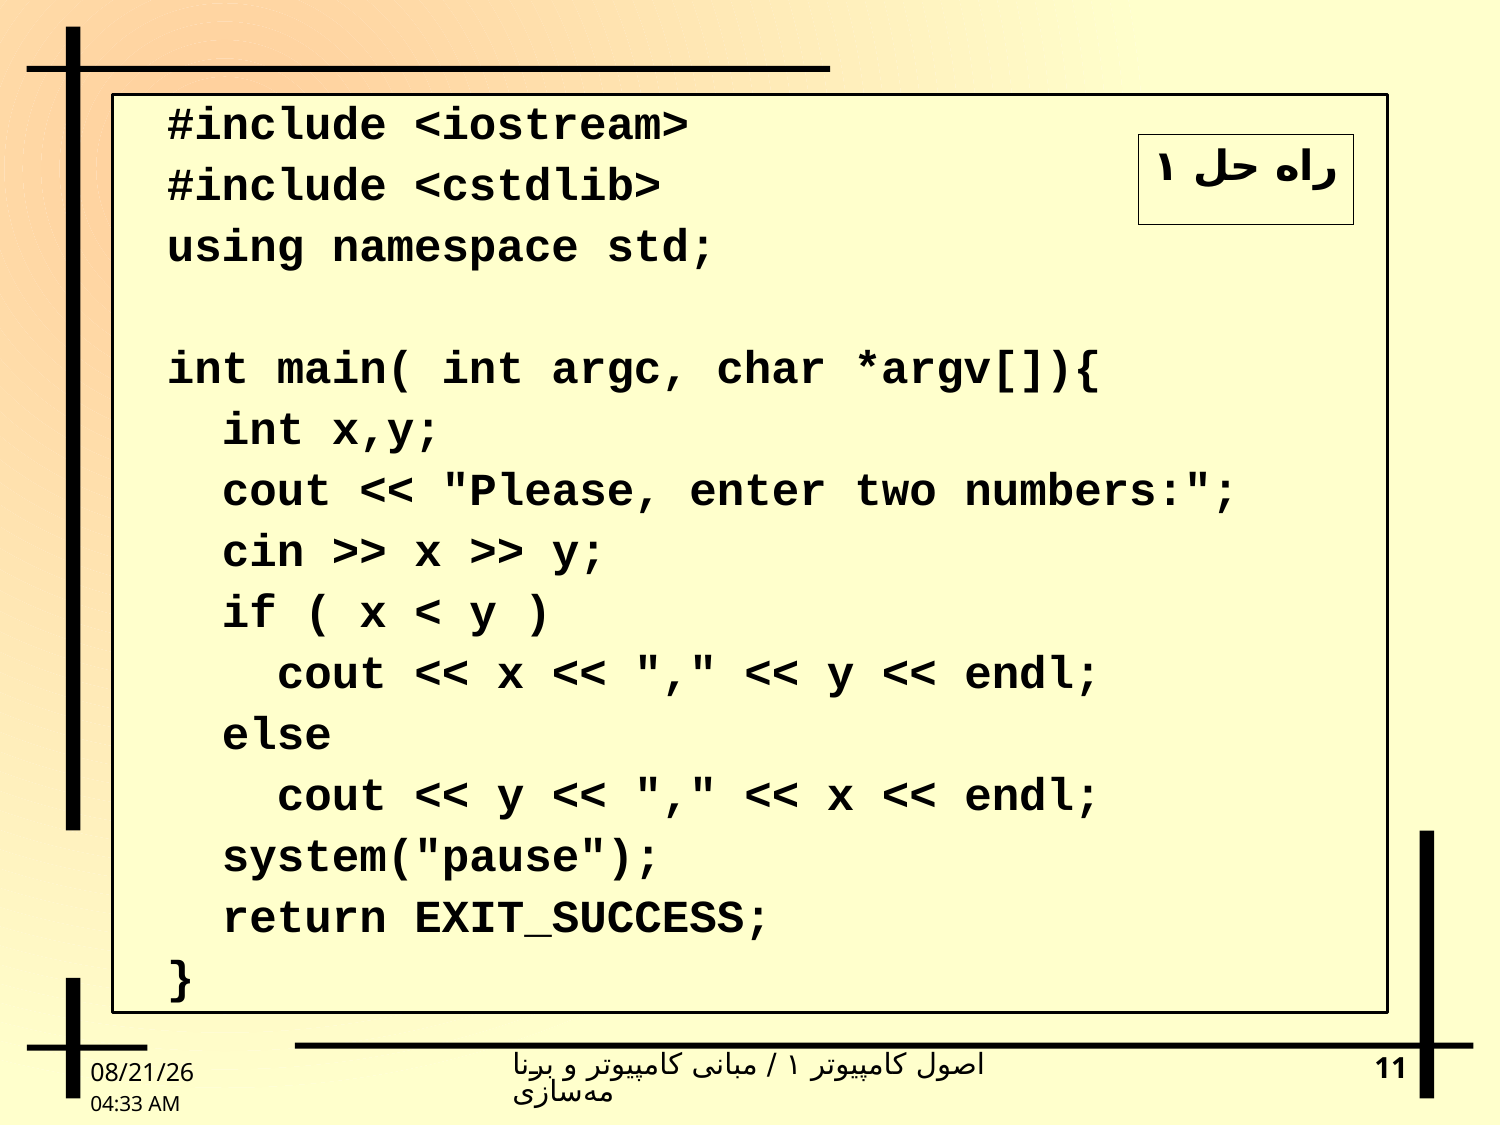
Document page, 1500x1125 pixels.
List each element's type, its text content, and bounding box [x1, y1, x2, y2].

text_box راه حل ۱ [1138, 134, 1313, 225]
list #include <iostream> #include <cstdlib> using namespace std; int main( int argc, char *argv[]){ int x,y; cout << "Please, enter two numbers:"; cin >> x >> y; if ( x < y ) cout << x << "," << y << endl; else cout << y << "," << x << endl; system("pause"); return EXIT_SUCCESS; } [112, 94, 1388, 1013]
